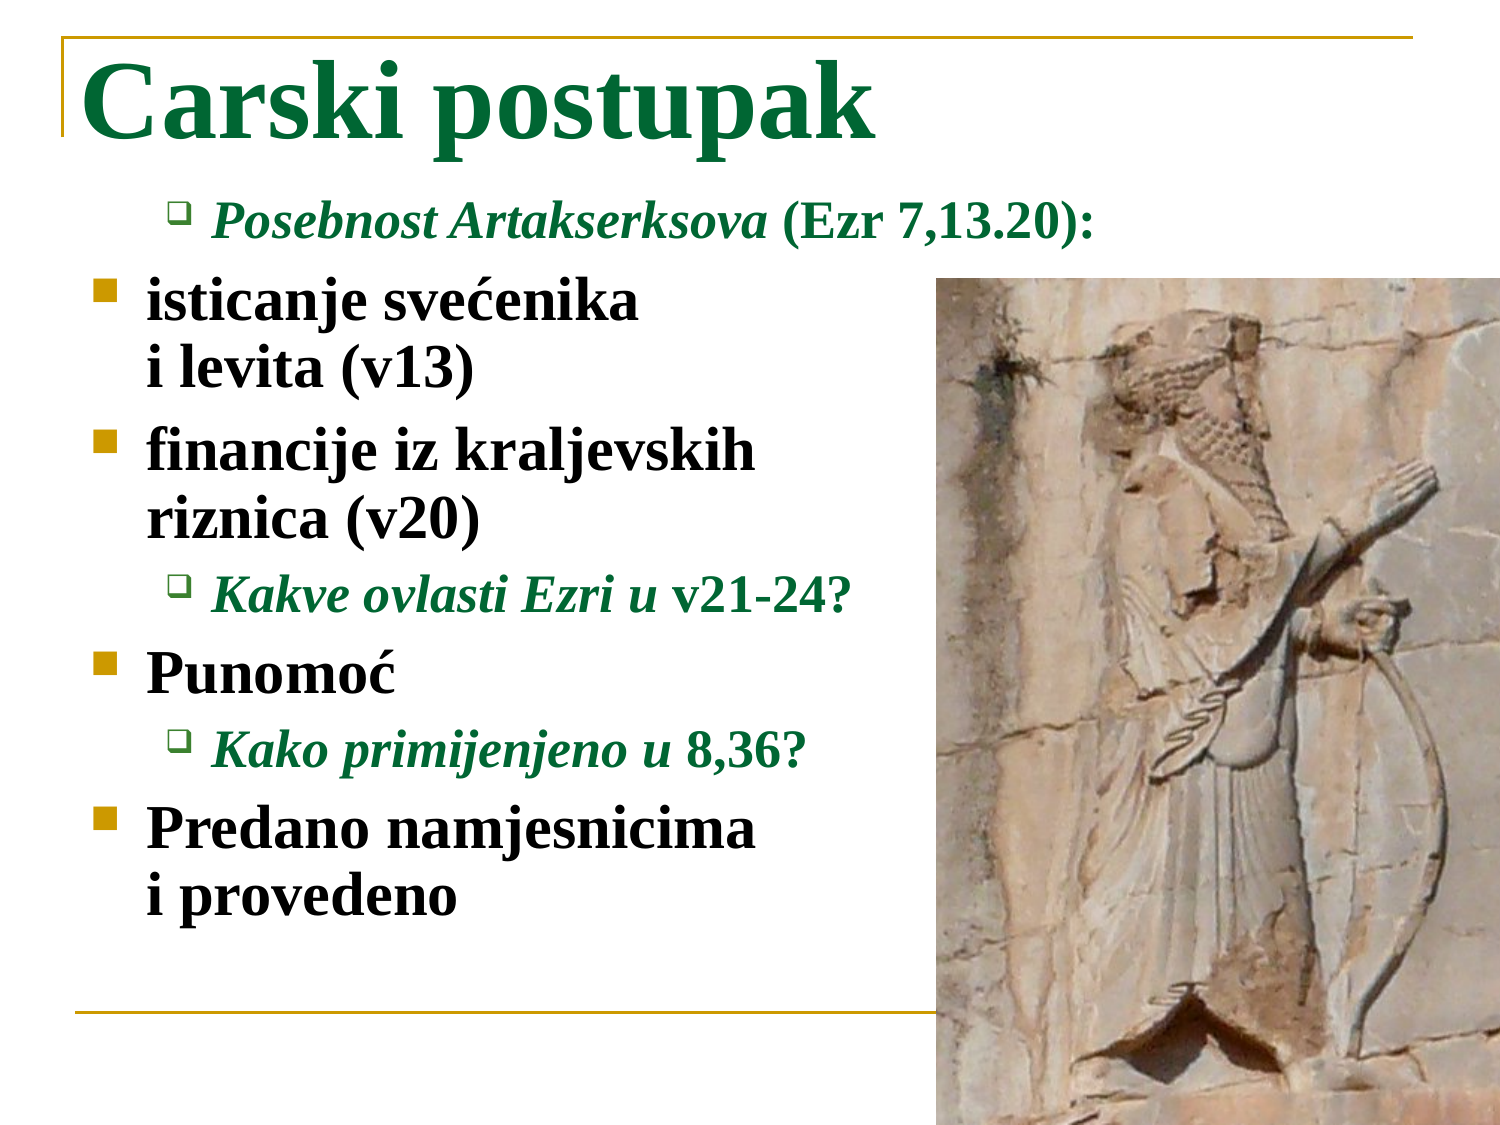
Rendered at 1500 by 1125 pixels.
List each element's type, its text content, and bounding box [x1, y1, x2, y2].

title Carski postupak [64, 19, 1415, 206]
list Posebnost Artakserksova (Ezr 7,13.20): isticanje svećenika i levita (v13) financije iz kraljevskih riznica (v20) Kakve ovlasti Ezri u v21-24? Punomoć Kako primijenjeno u 8,36? Predano namjesnicima i provedeno [75, 184, 1426, 1006]
picture [936, 278, 1500, 1125]
